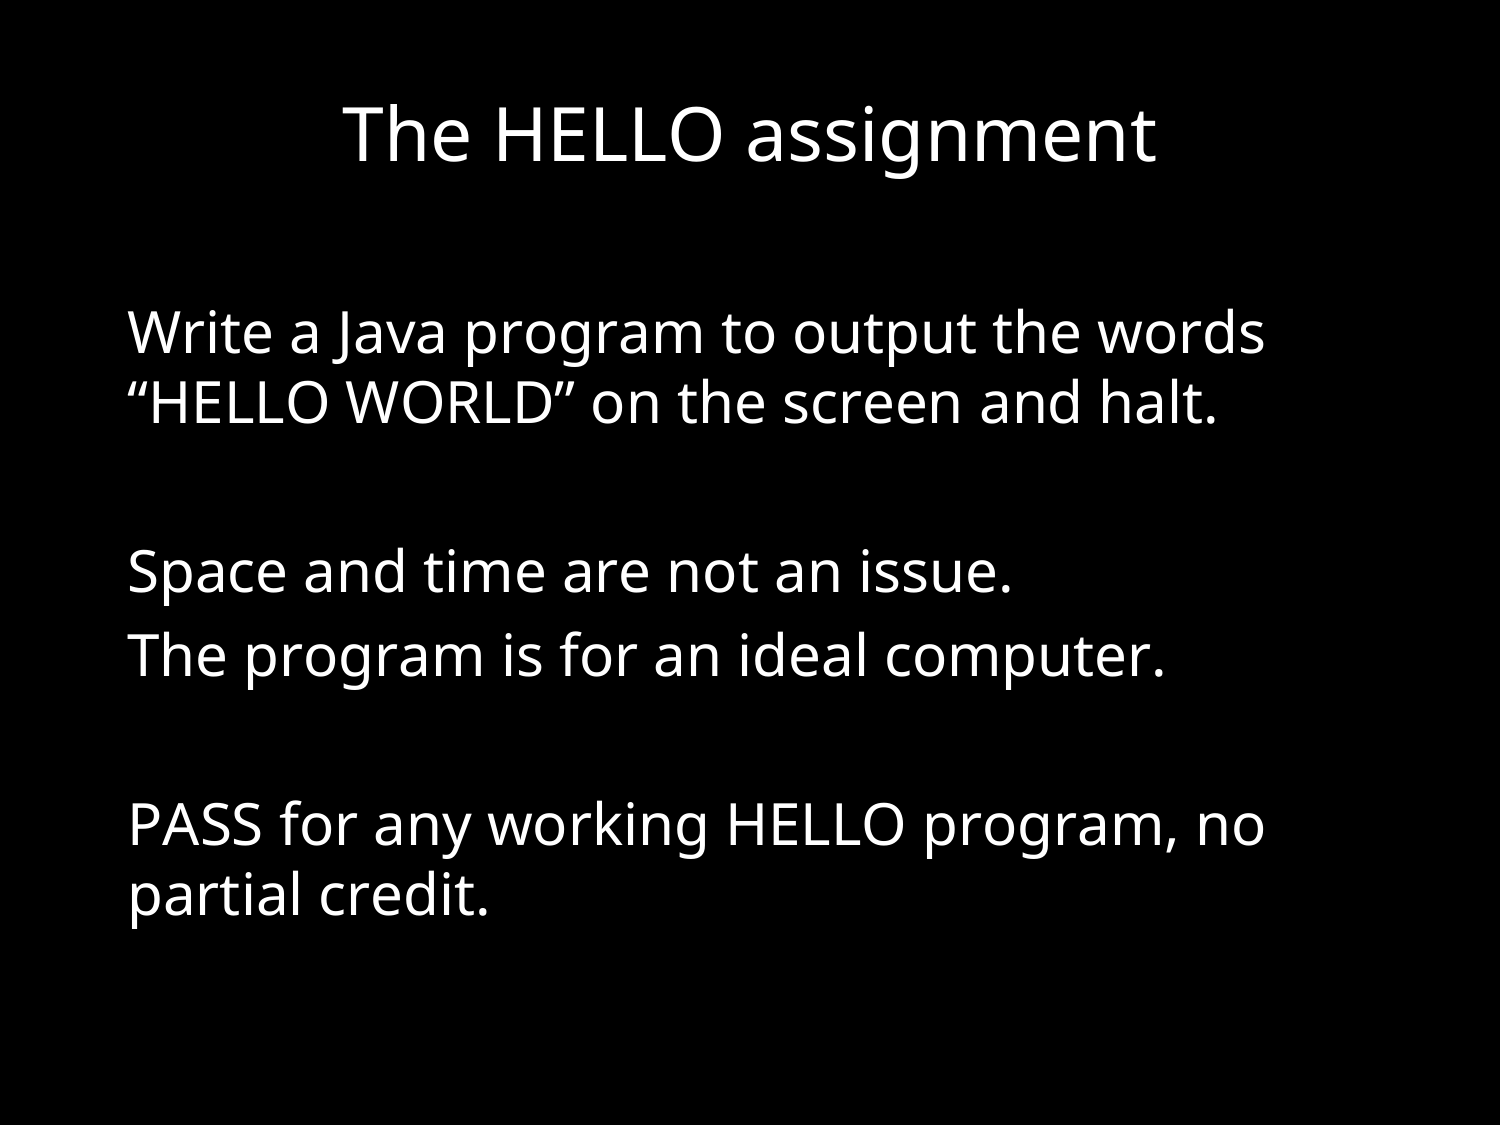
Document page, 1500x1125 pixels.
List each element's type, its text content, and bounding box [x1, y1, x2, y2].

text_box Write a Java program to output the words “HELLO WORLD” on the screen and halt. Space and time are not an issue. The program is for an ideal computer. PASS for any working HELLO program, no partial credit. [112, 287, 1388, 963]
text_box The HELLO assignment [112, 37, 1388, 225]
